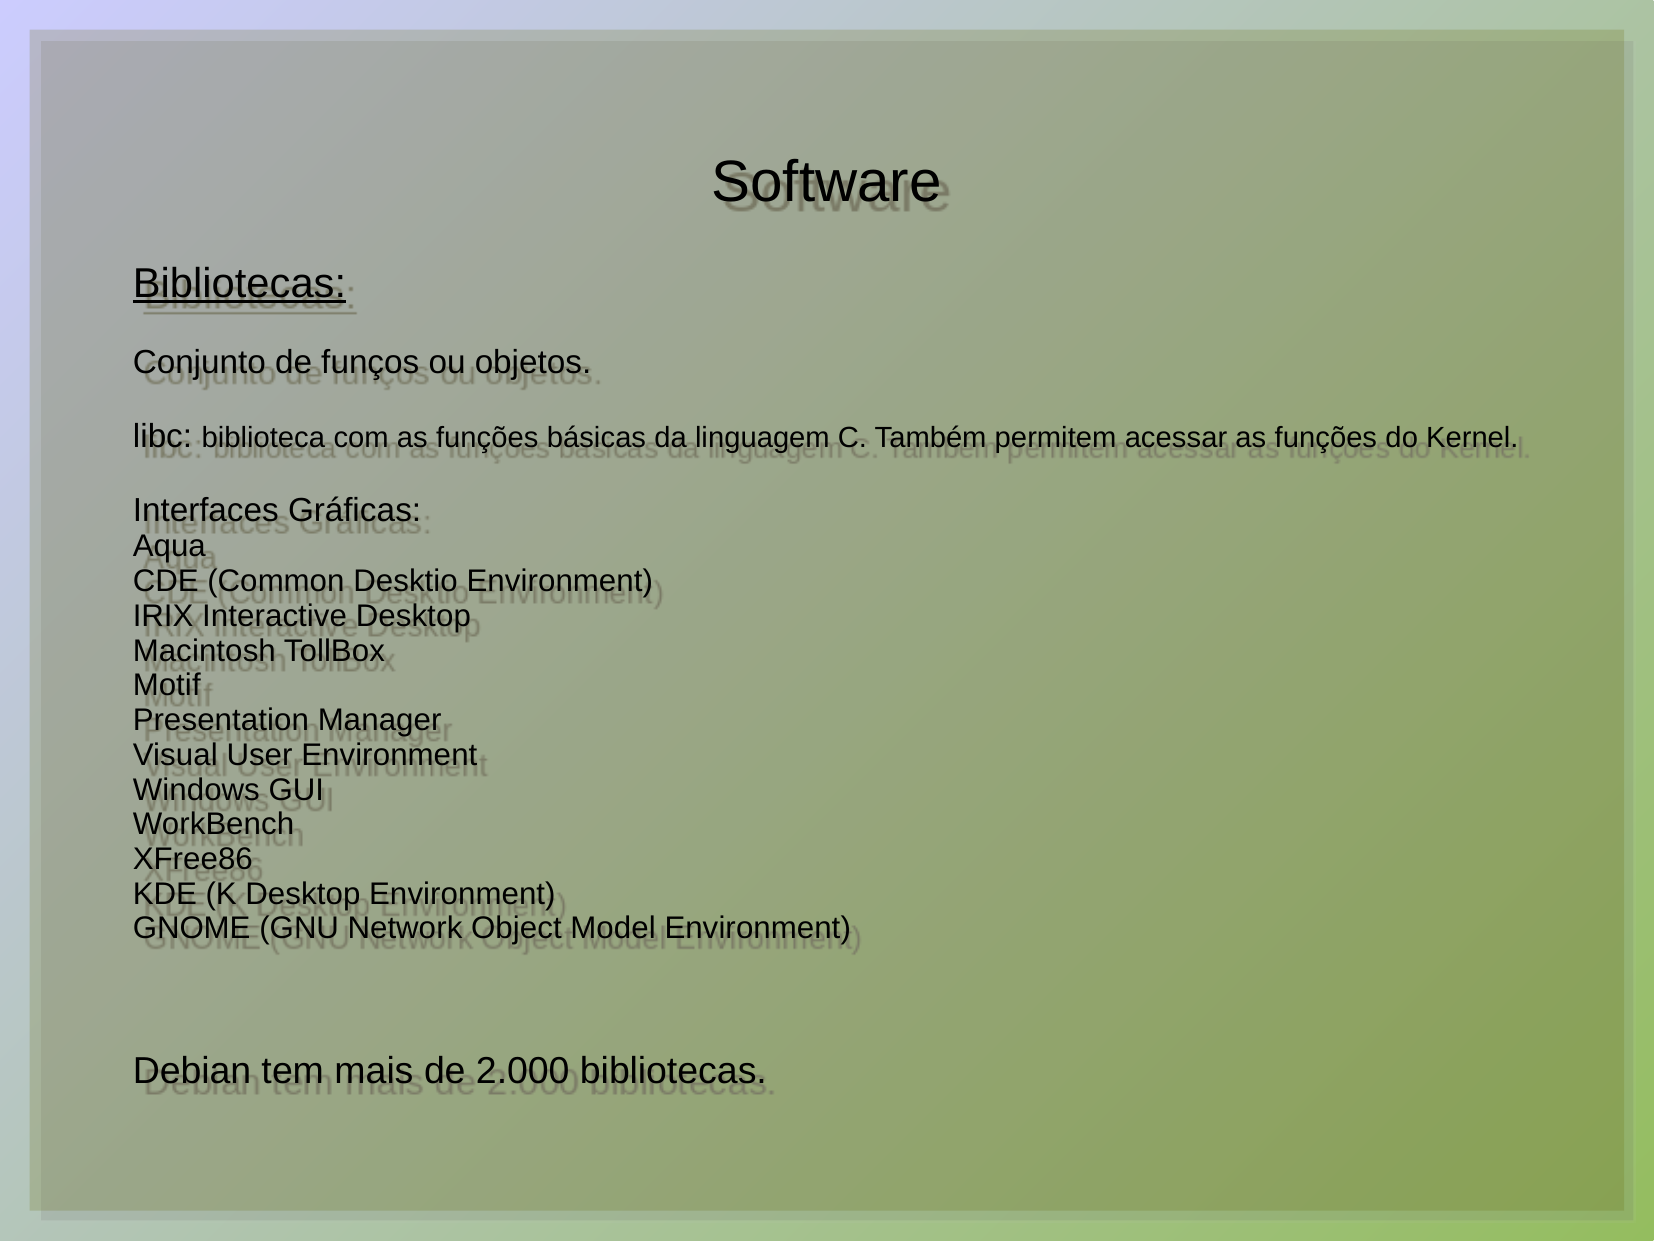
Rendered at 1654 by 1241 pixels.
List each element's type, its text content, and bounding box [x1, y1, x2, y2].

text_box Software Bibliotecas: Conjunto de funços ou objetos. libc: biblioteca com as funções básicas da linguagem C. Também permitem acessar as funções do Kernel. Interfaces Gráficas: Aqua CDE (Common Desktio Environment) IRIX Interactive Desktop Macintosh TollBox Motif Presentation Manager Visual User Environment Windows GUI WorkBench XFree86 KDE (K Desktop Environment) GNOME (GNU Network Object Model Environment) Debian tem mais de 2.000 bibliotecas. [29, 29, 1625, 1211]
